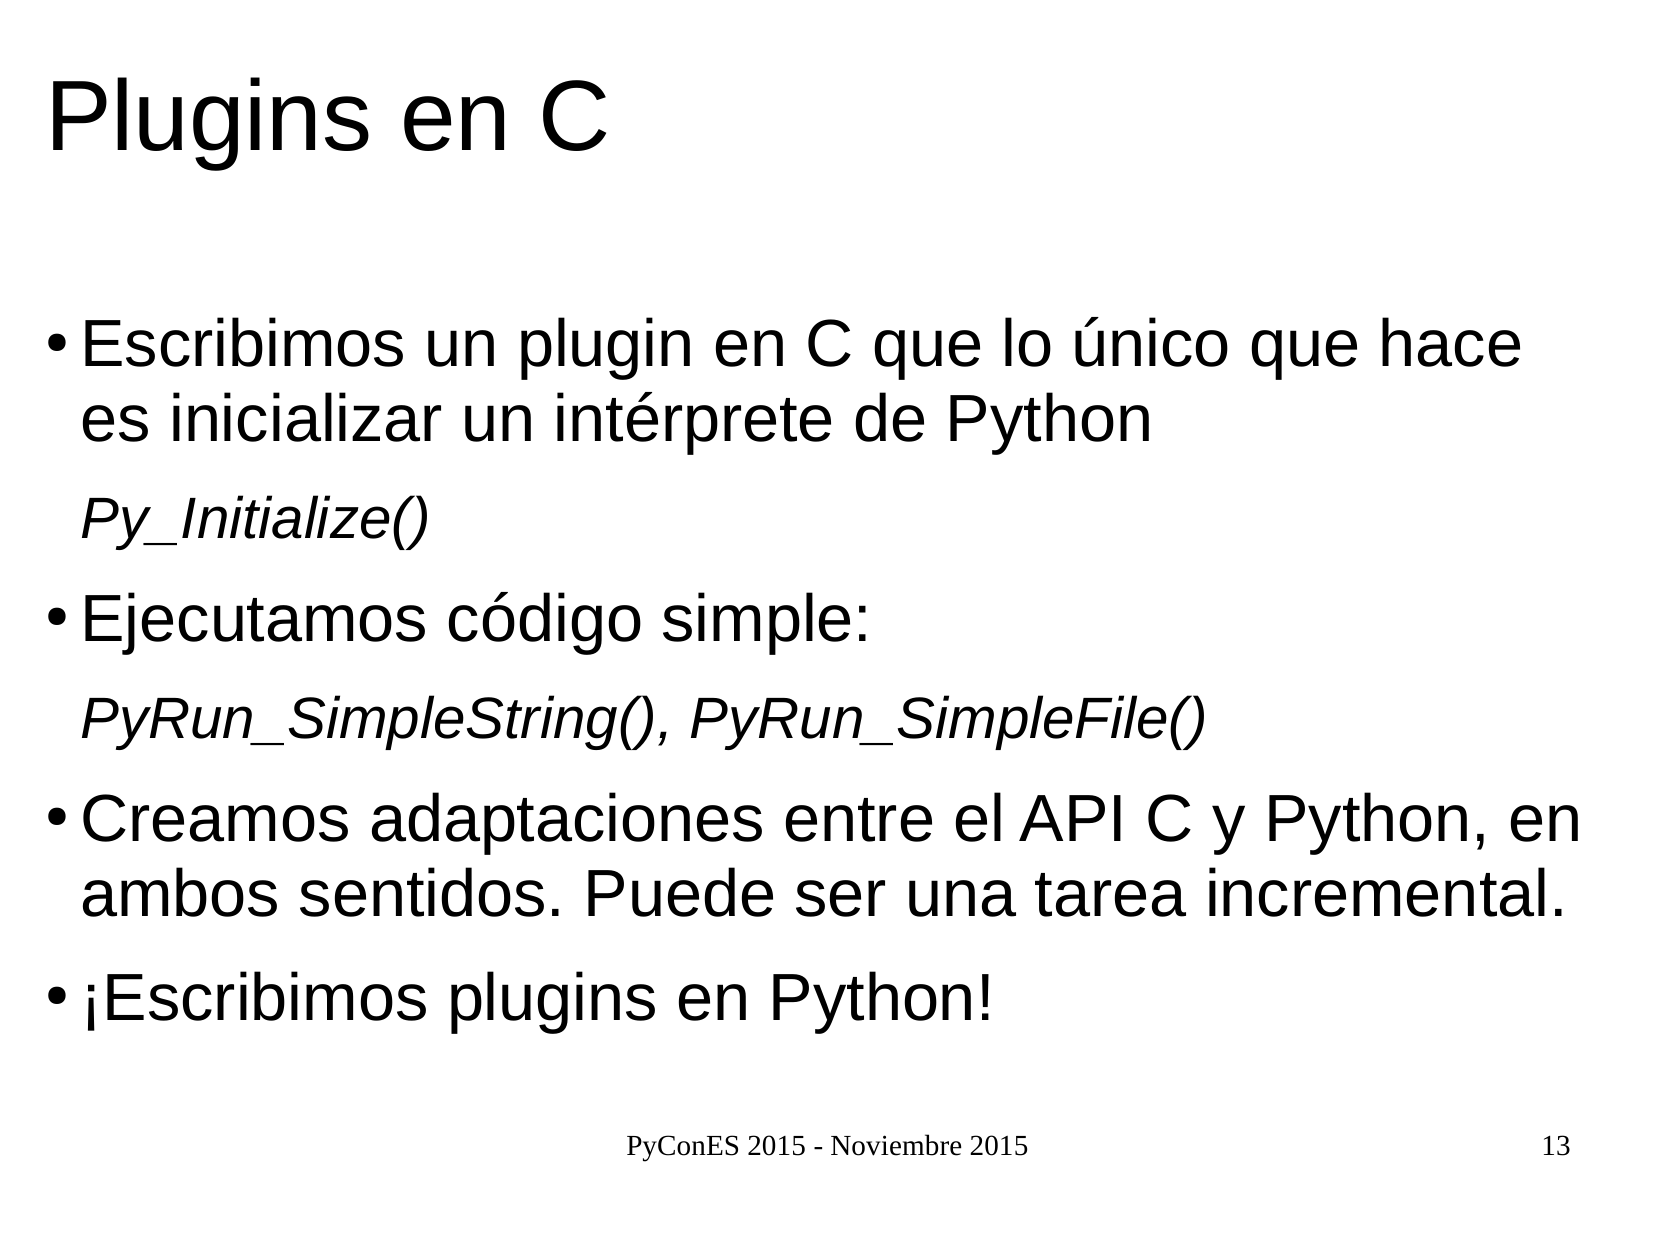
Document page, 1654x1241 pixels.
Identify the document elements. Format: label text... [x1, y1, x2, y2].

subtitle Plugins en C Escribimos un plugin en C que lo único que hace es inicializar un intérprete de Python Py_Initialize() Ejecutamos código simple: PyRun_SimpleString(), PyRun_SimpleFile() Creamos adaptaciones entre el API C y Python, en ambos sentidos. Puede ser una tarea incremental. ¡Escribimos plugins en Python! [45, 60, 1606, 1096]
